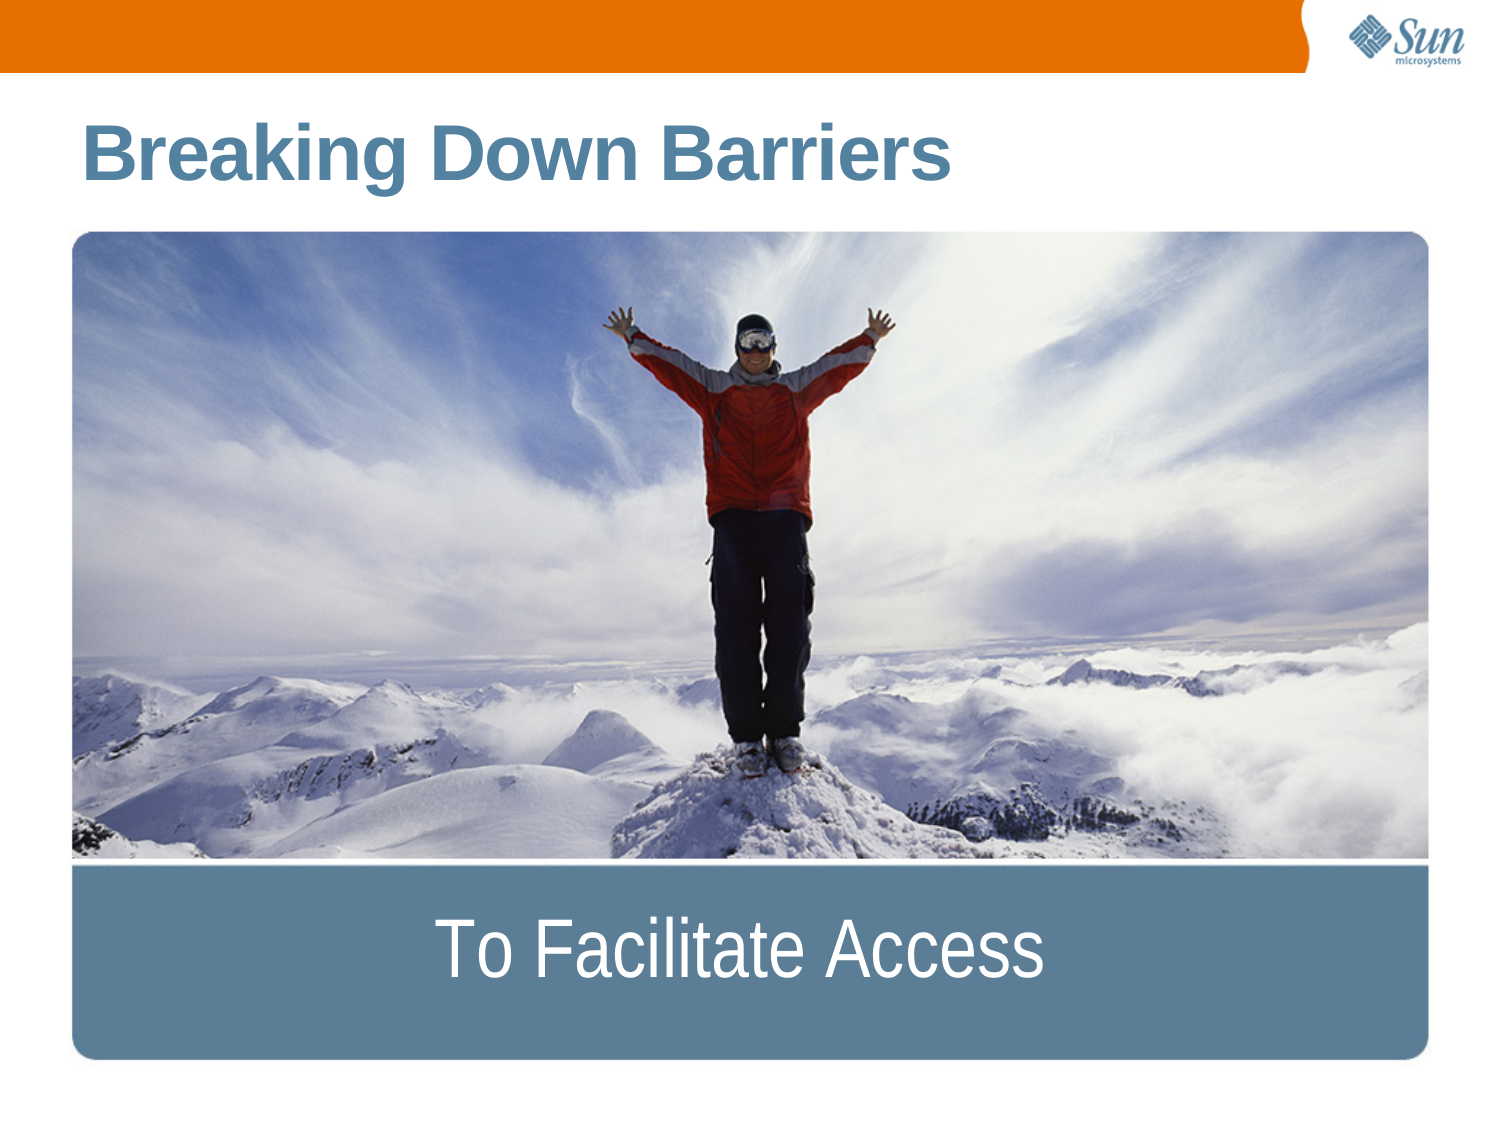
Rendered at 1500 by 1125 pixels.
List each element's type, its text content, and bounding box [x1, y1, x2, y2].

title Breaking Down Barriers [81, 116, 1444, 221]
text_box To Facilitate Access [68, 912, 1431, 1015]
picture [68, 229, 1436, 1066]
picture [0, 0, 1500, 73]
